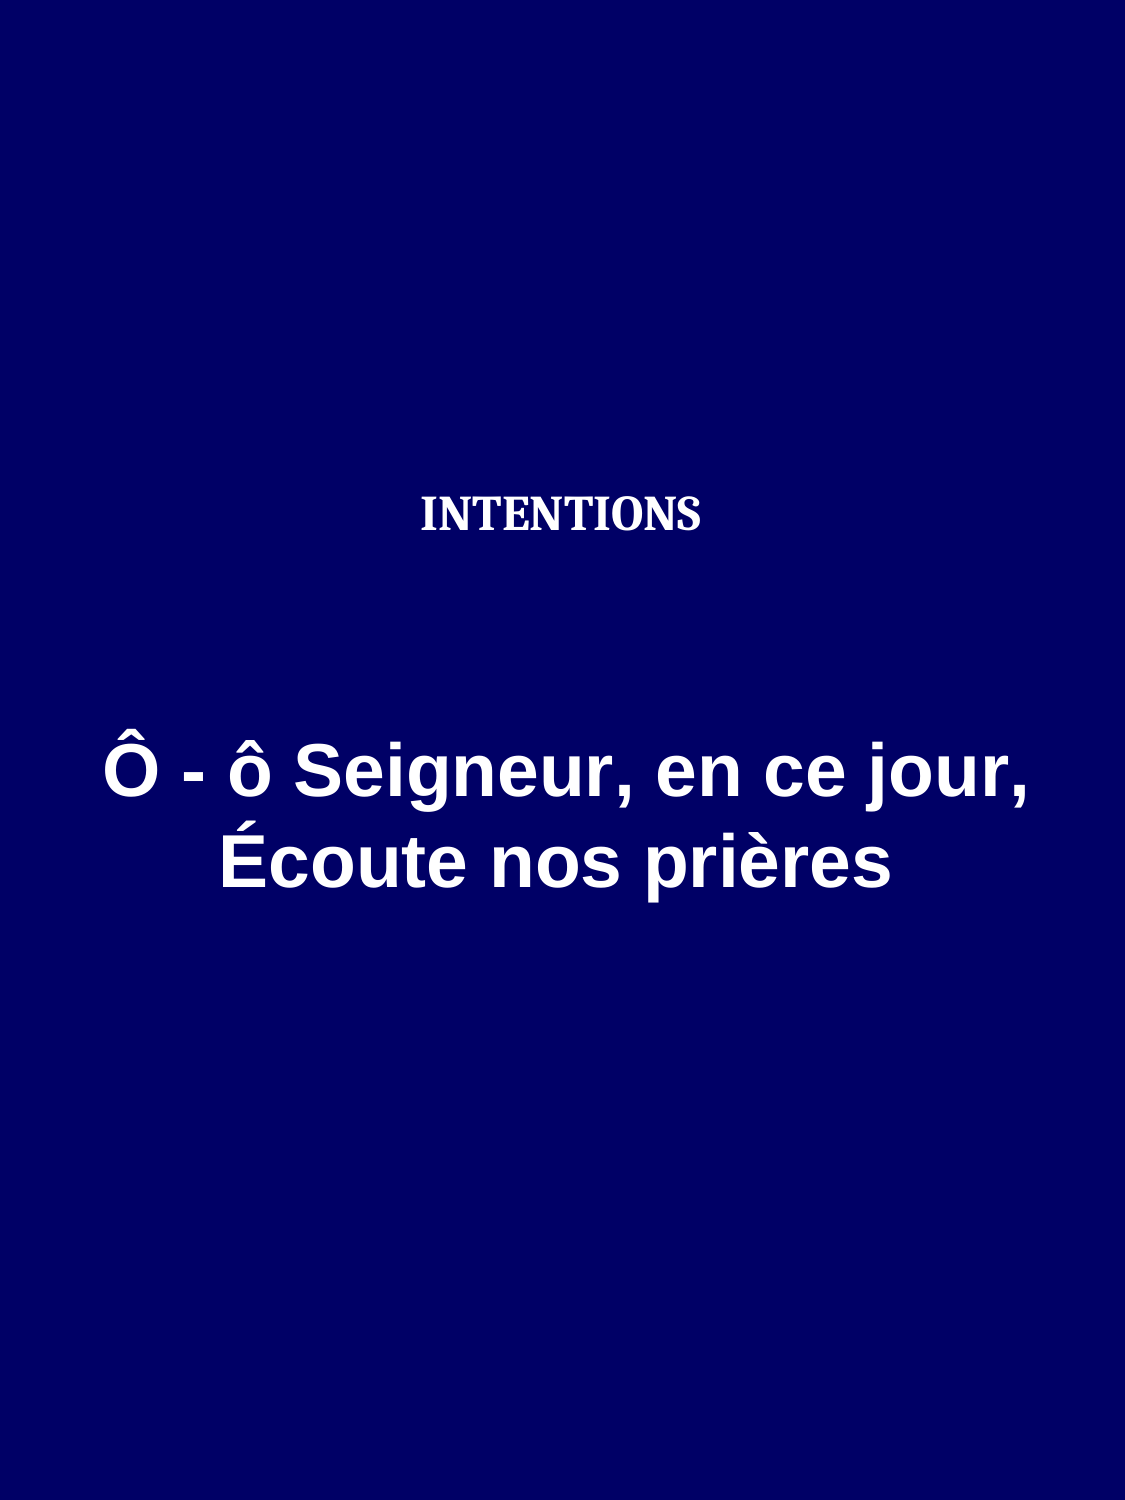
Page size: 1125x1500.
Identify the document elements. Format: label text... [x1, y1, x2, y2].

text_box INTENTIONS Ô - ô Seigneur, en ce jour, Écoute nos prières [47, 472, 1087, 911]
